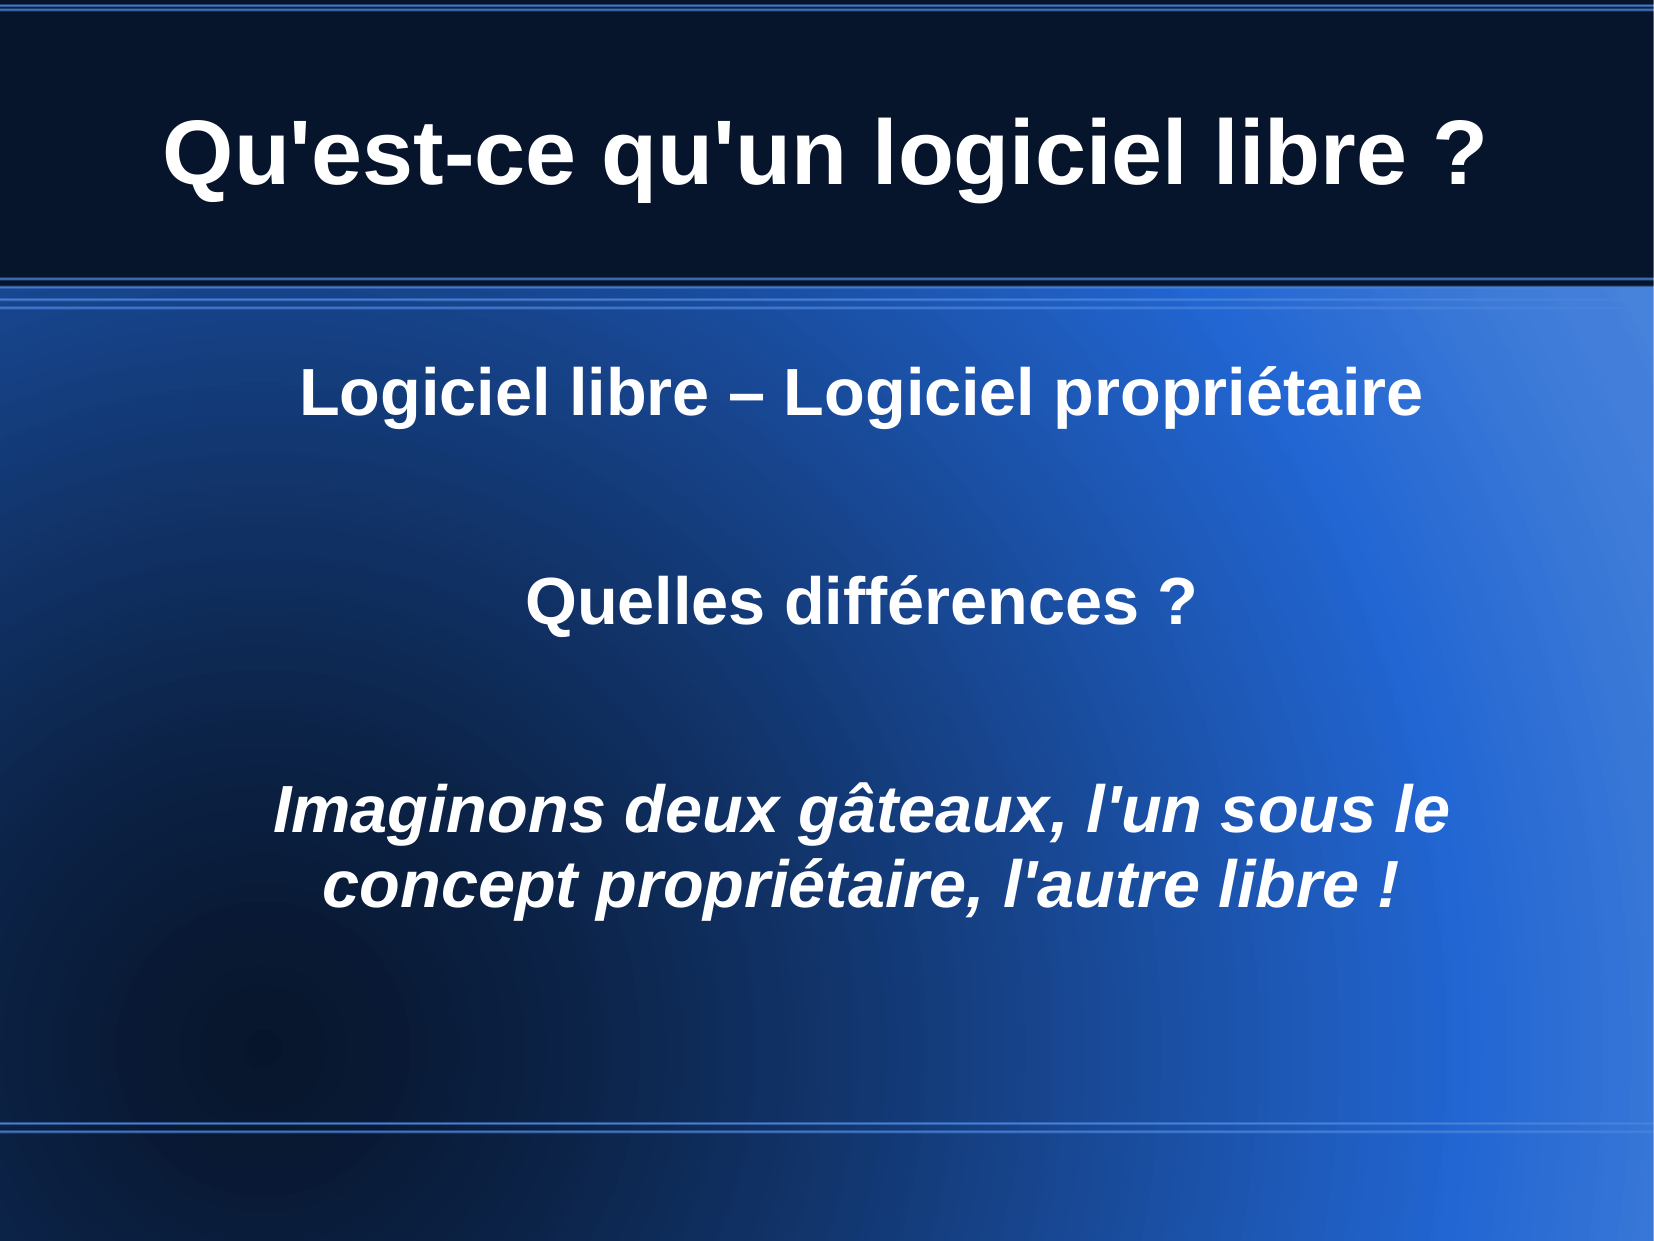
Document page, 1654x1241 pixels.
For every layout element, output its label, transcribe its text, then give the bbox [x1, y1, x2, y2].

picture [0, 0, 1654, 1241]
title Qu'est-ce qu'un logiciel libre ? [82, 49, 1571, 257]
list Logiciel libre – Logiciel propriétaire Quelles différences ? Imaginons deux gâteaux, l'un sous le concept propriétaire, l'autre libre ! [82, 355, 1571, 1075]
